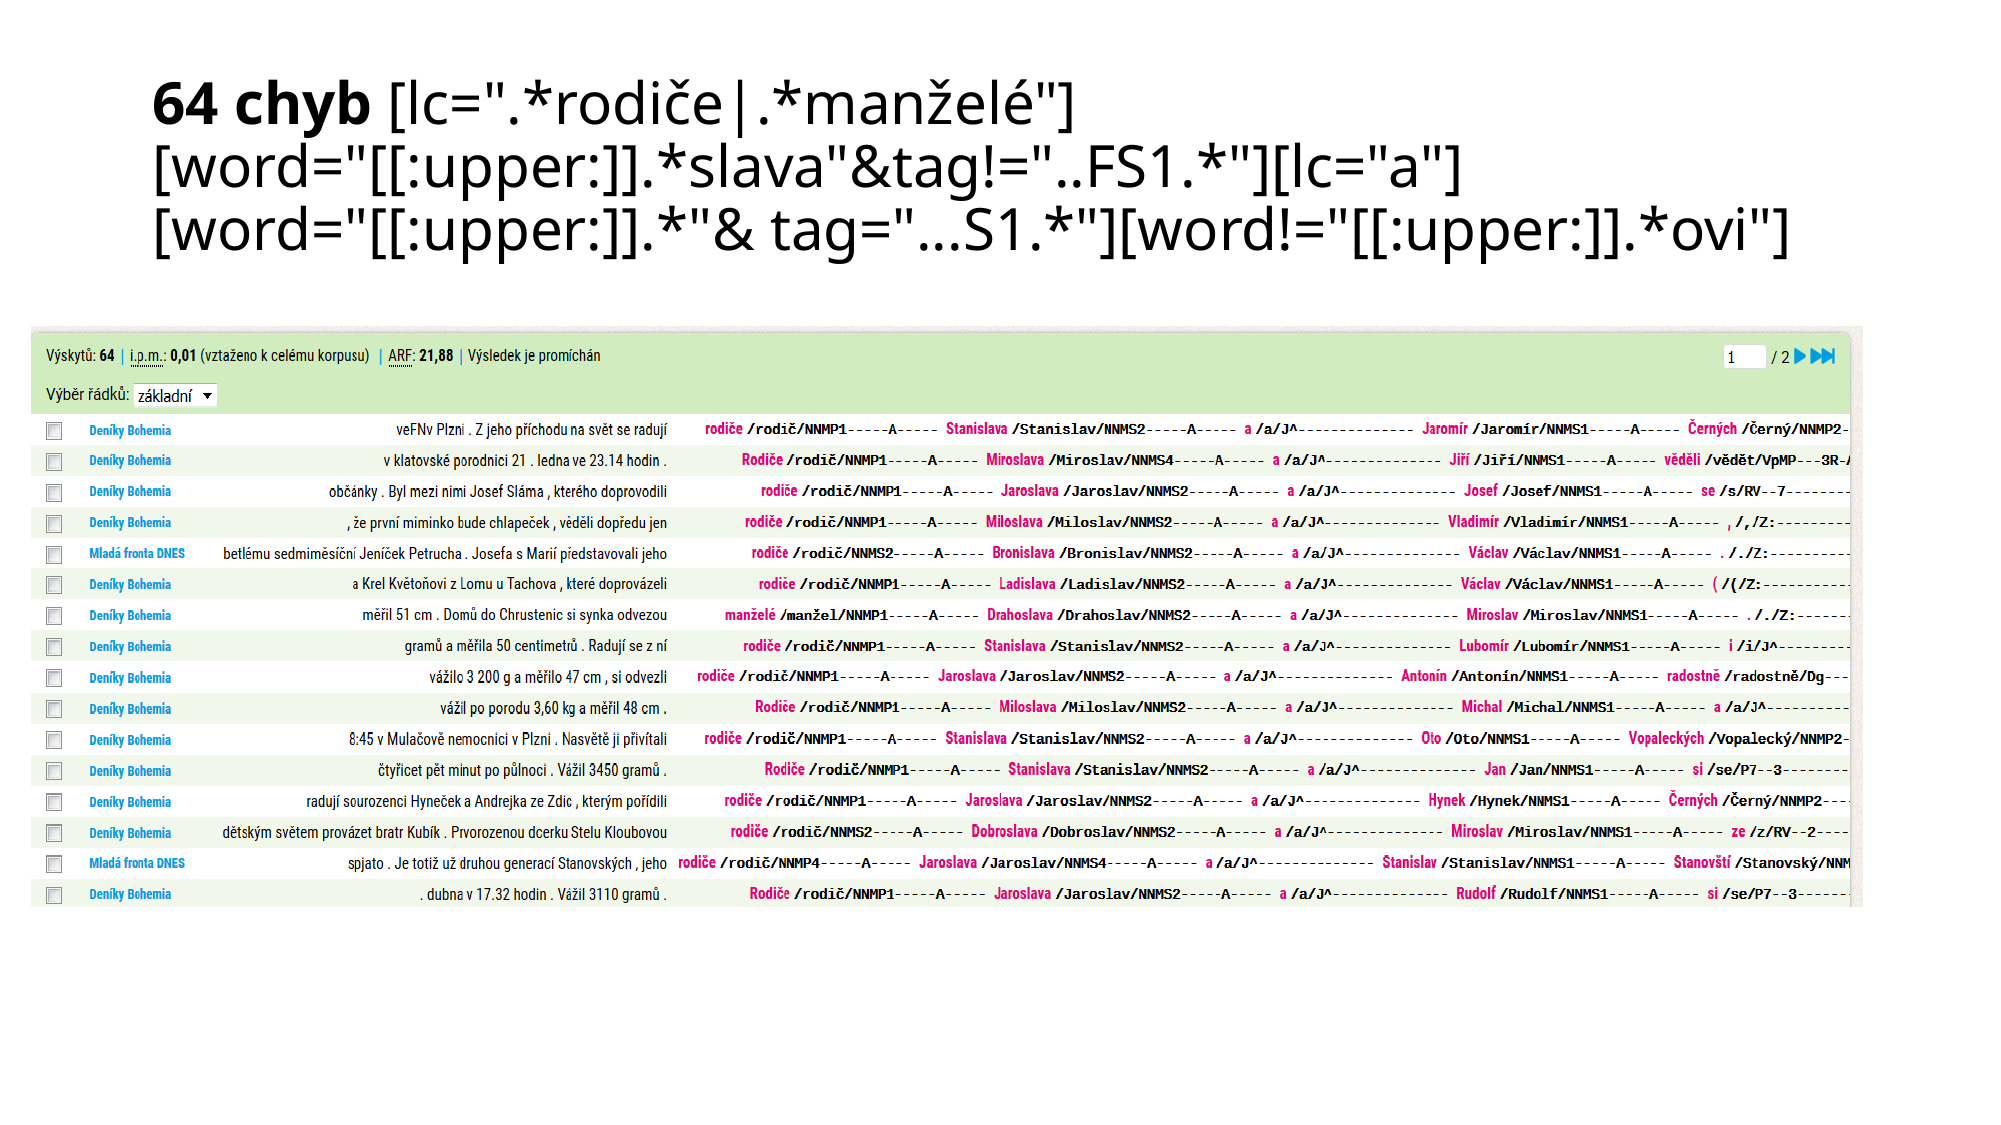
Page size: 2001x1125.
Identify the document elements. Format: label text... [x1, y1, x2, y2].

title 64 chyb [lc=".*rodiče|.*manželé"][word="[[:upper:]].*slava"&tag!="..FS1.*"][lc="a"][word="[[:upper:]].*"& tag="...S1.*"][word!="[[:upper:]].*ovi"] [137, 59, 1863, 278]
picture [31, 326, 1863, 907]
